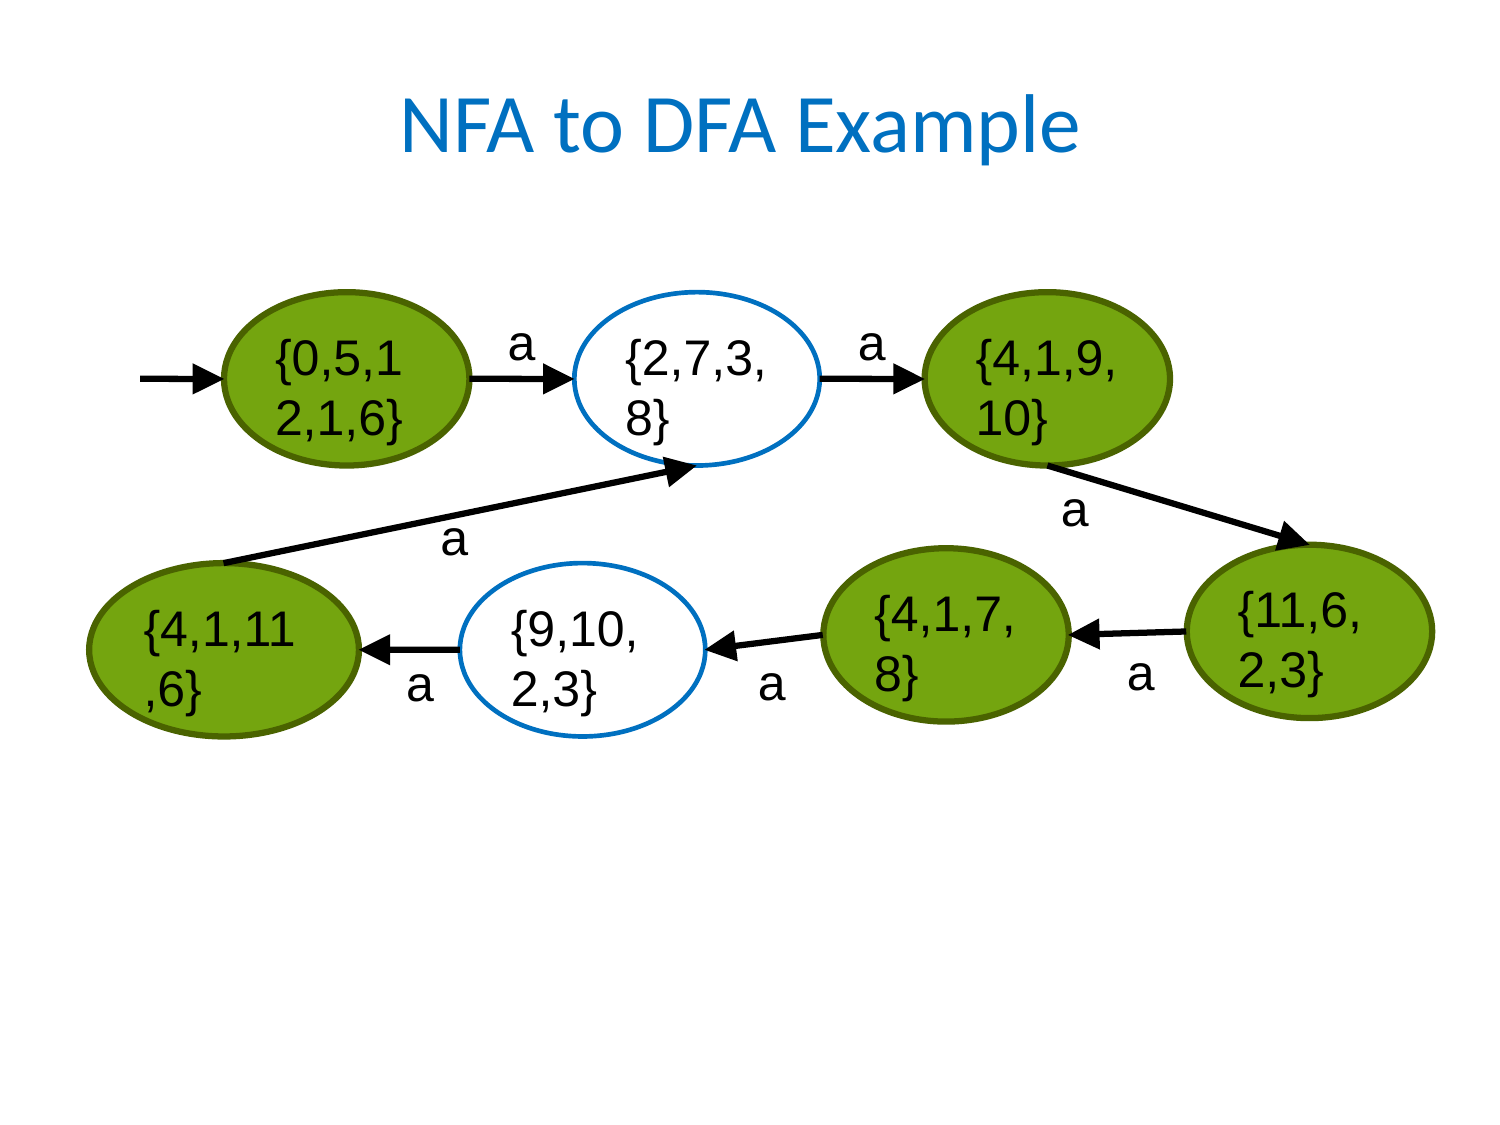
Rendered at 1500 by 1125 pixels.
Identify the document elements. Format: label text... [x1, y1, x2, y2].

text_box a [425, 498, 484, 574]
title NFA to DFA Example [75, 25, 1425, 213]
text_box a [1045, 469, 1105, 545]
text_box {4,1,9,10} [924, 292, 1171, 466]
text_box {9,10,2,3} [460, 563, 706, 737]
text_box a [742, 643, 802, 719]
text_box a [492, 303, 552, 379]
text_box {0,5,12,1,6} [224, 292, 470, 466]
text_box {2,7,3,8} [574, 292, 820, 466]
text_box {4,1,11,6} [89, 563, 359, 737]
text_box a [843, 303, 902, 379]
text_box a [391, 644, 450, 721]
text_box {4,1,7,8} [823, 548, 1069, 722]
text_box a [1111, 632, 1171, 709]
text_box {11,6,2,3} [1186, 544, 1433, 719]
